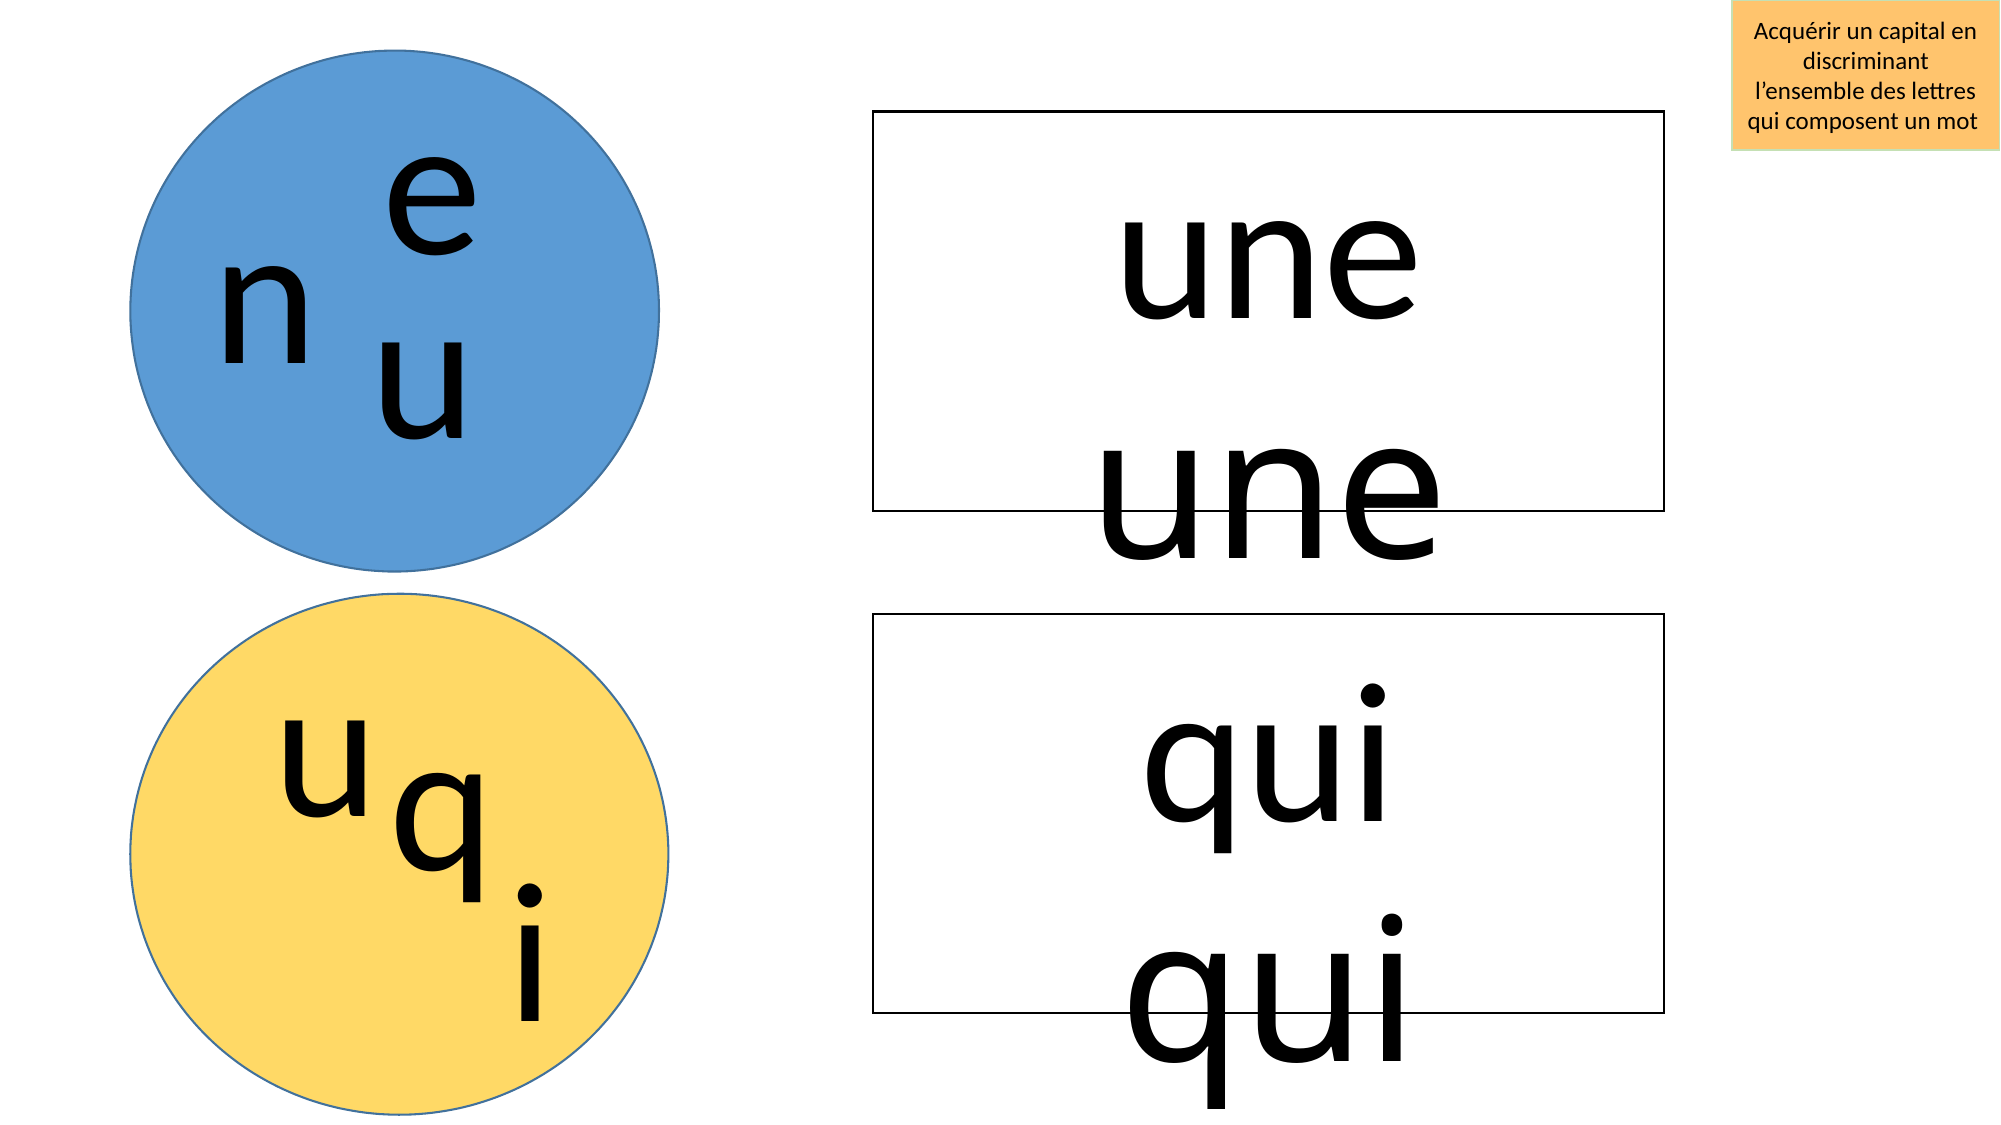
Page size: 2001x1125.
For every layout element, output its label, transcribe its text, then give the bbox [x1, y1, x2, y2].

text_box une une [873, 111, 1664, 511]
text_box qui qui [1148, 966, 1208, 1013]
text_box [130, 632, 552, 1115]
text_box u [258, 609, 393, 865]
text_box e [367, 47, 497, 302]
text_box n [198, 156, 333, 411]
text_box une une [1365, 463, 1419, 494]
text_box q [375, 663, 510, 918]
text_box qui qui [873, 614, 1664, 1013]
text_box [308, 593, 669, 1058]
text_box Acquérir un capital en discriminant l’ensemble des lettres qui composent un mot [1732, 0, 2000, 150]
text_box u [356, 231, 491, 486]
text_box une une [1247, 464, 1302, 511]
text_box i [492, 814, 568, 1069]
text_box [130, 52, 659, 572]
